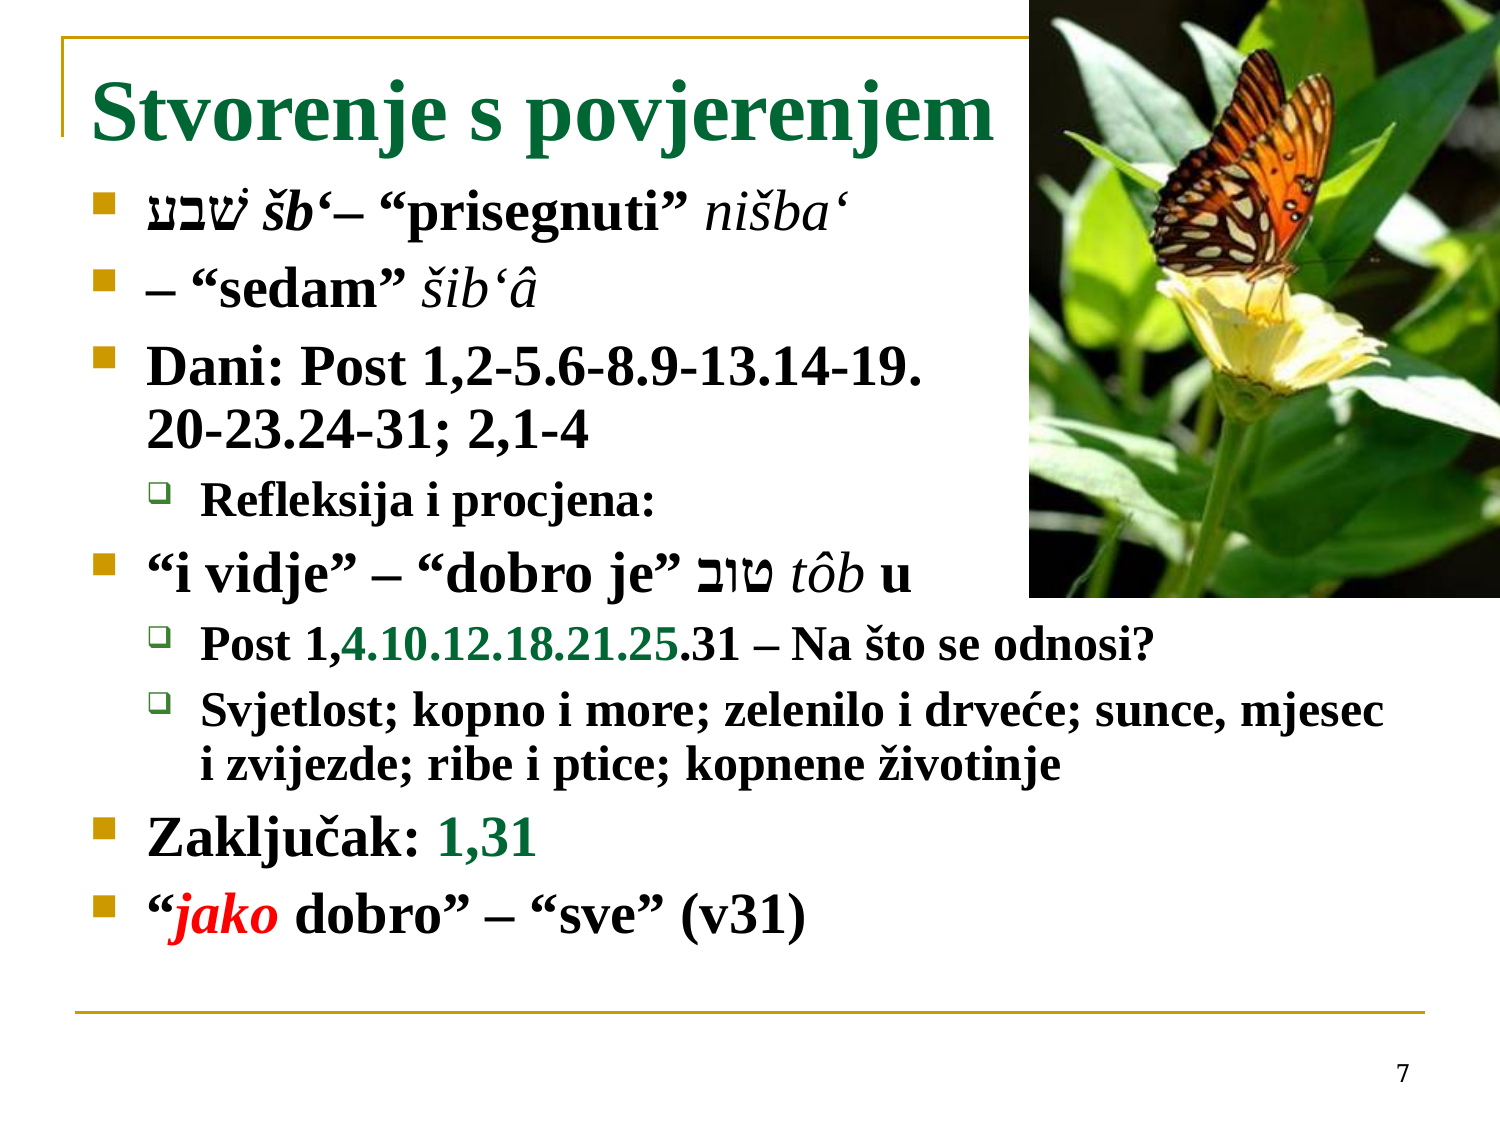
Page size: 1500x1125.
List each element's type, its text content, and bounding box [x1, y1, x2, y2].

picture [1029, 0, 1500, 598]
text_box <number> [1074, 1024, 1426, 1100]
list שׁבע šb‘– “prisegnuti” nišba‘ – “sedam” šib‘â Dani: Post 1,2-5.6-8.9-13.14-19. 20-23.24-31; 2,1-4 Refleksija i procjena: “i vidje” – “dobro je” טוב tôb u Post 1,4.10.12.18.21.25.31 – Na što se odnosi? Svjetlost; kopno i more; zelenilo i drveće; sunce, mjesec i zvijezde; ribe i ptice; kopnene životinje Zaključak: 1,31 “jako dobro” – “sve” (v31) [75, 172, 1426, 1006]
title Stvorenje s povjerenjem [75, 45, 1029, 172]
